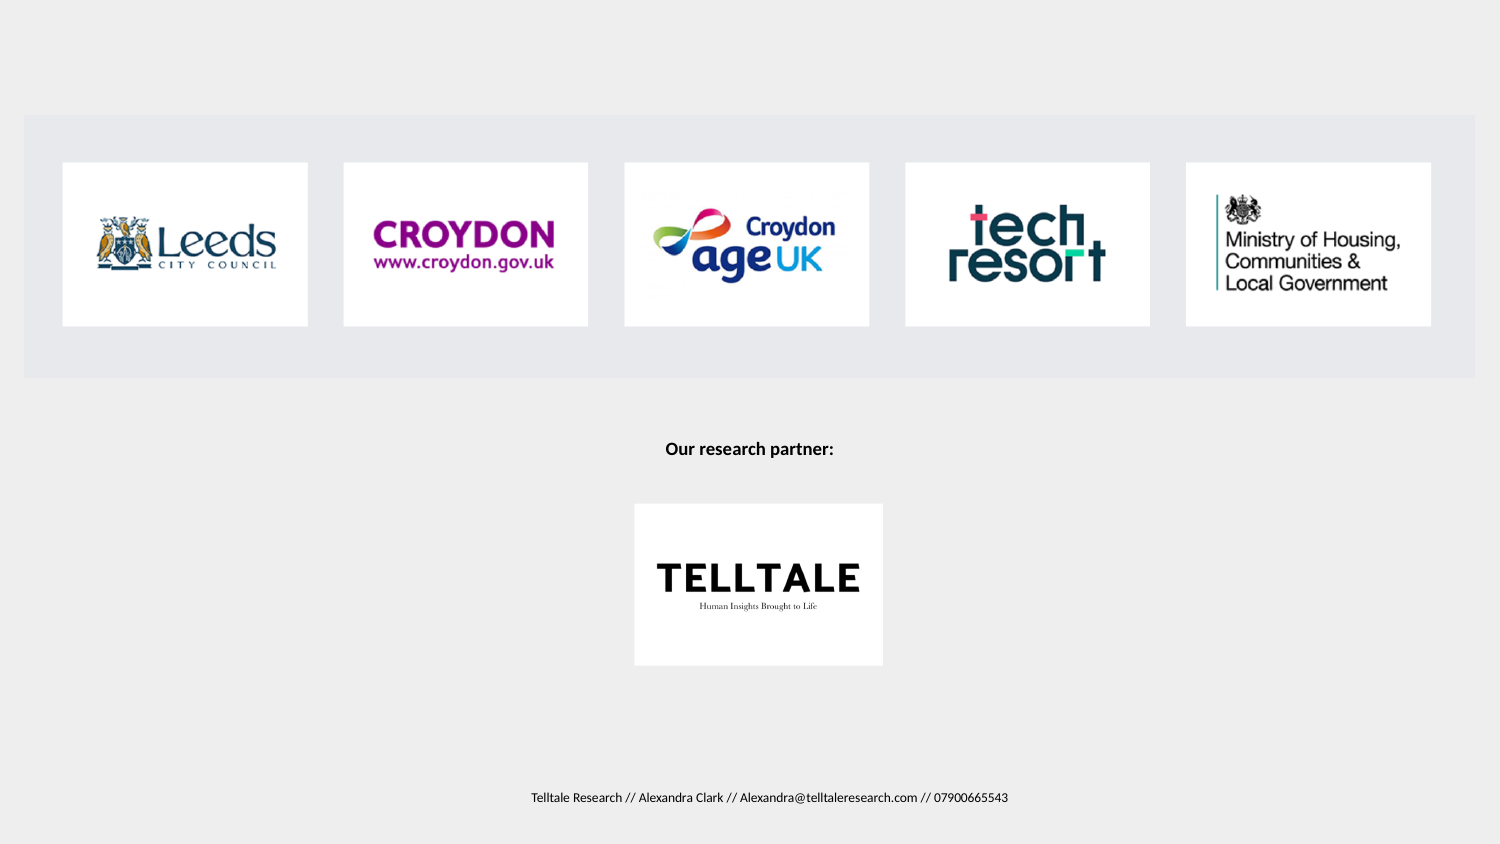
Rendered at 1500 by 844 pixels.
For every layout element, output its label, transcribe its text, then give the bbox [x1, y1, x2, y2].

subtitle Our research partner: [394, 418, 1106, 549]
picture [610, 503, 907, 666]
picture [24, 115, 1475, 378]
subtitle Telltale Research // Alexandra Clark // Alexandra@telltaleresearch.com // 07900665543 [414, 771, 1126, 821]
